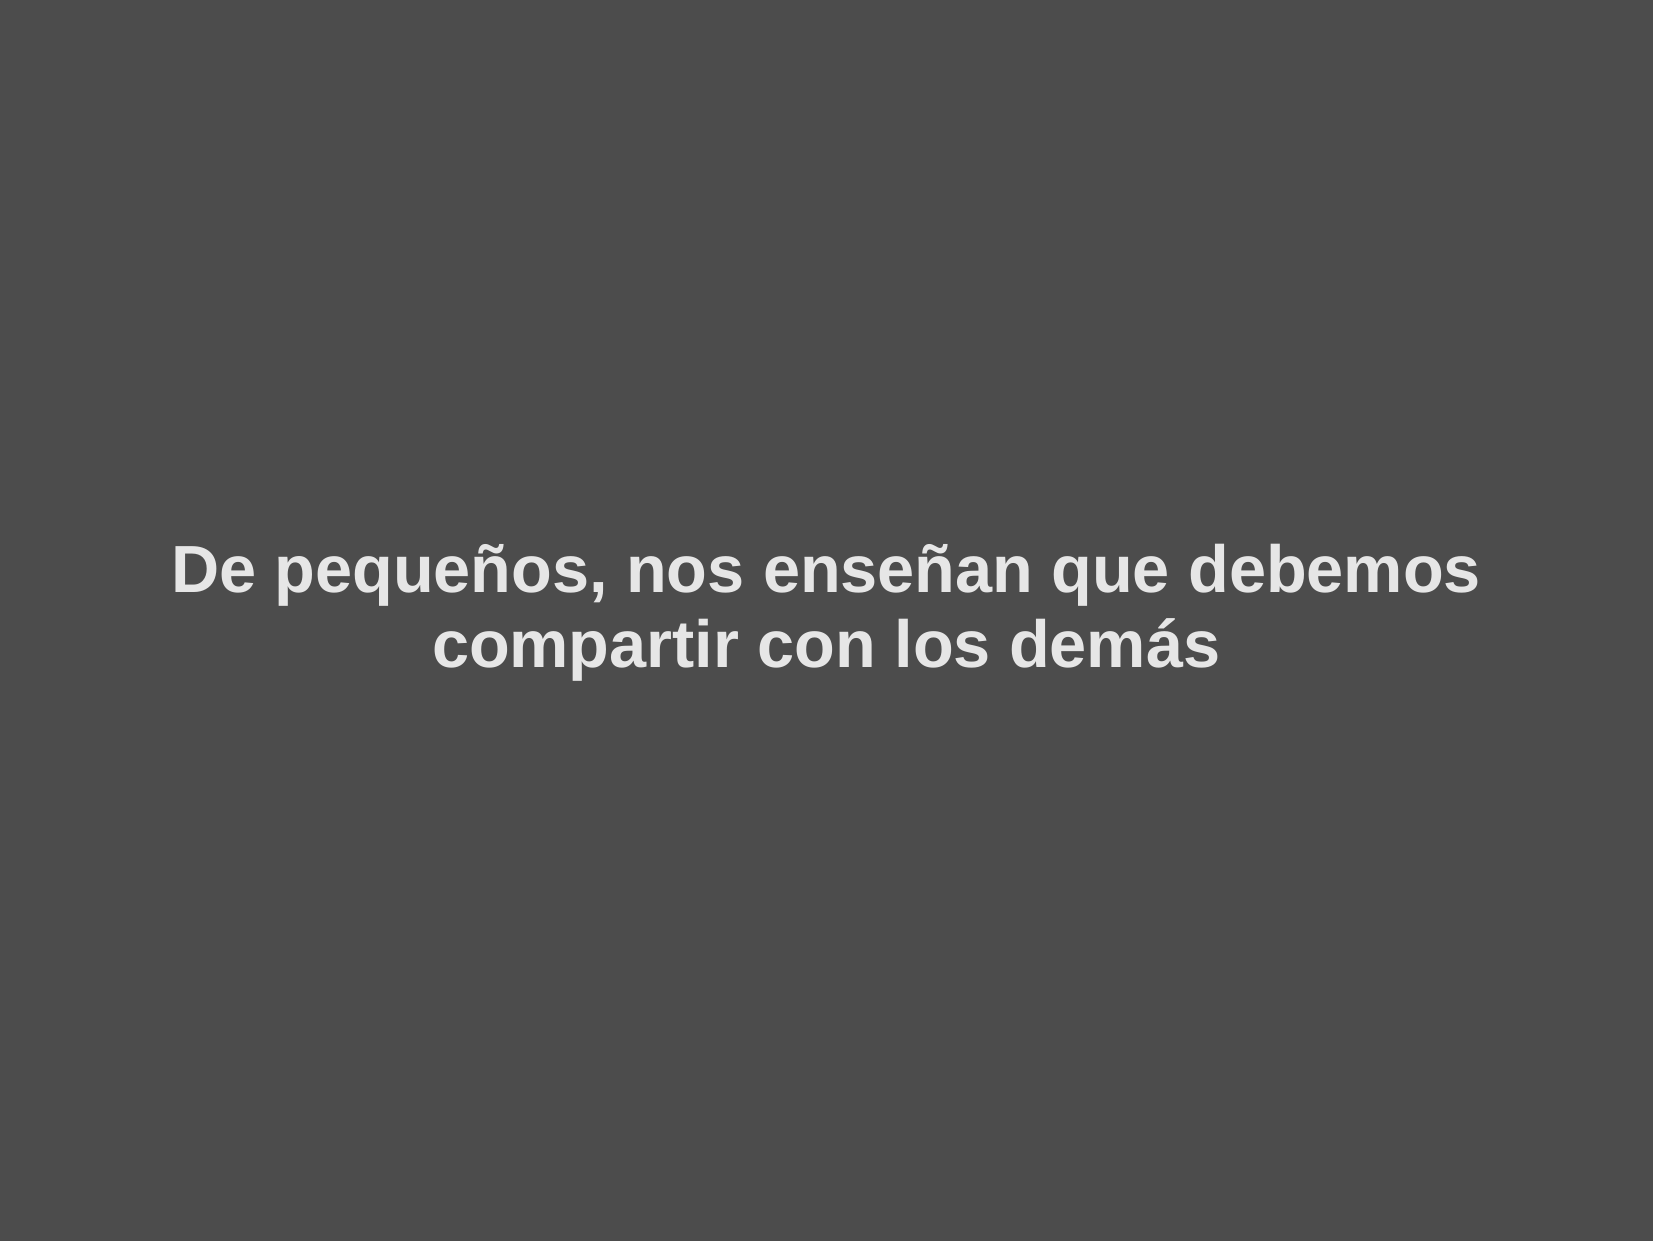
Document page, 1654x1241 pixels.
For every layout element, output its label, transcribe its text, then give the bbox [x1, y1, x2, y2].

subtitle De pequeños, nos enseñan que debemos compartir con los demás [82, 112, 1571, 1102]
